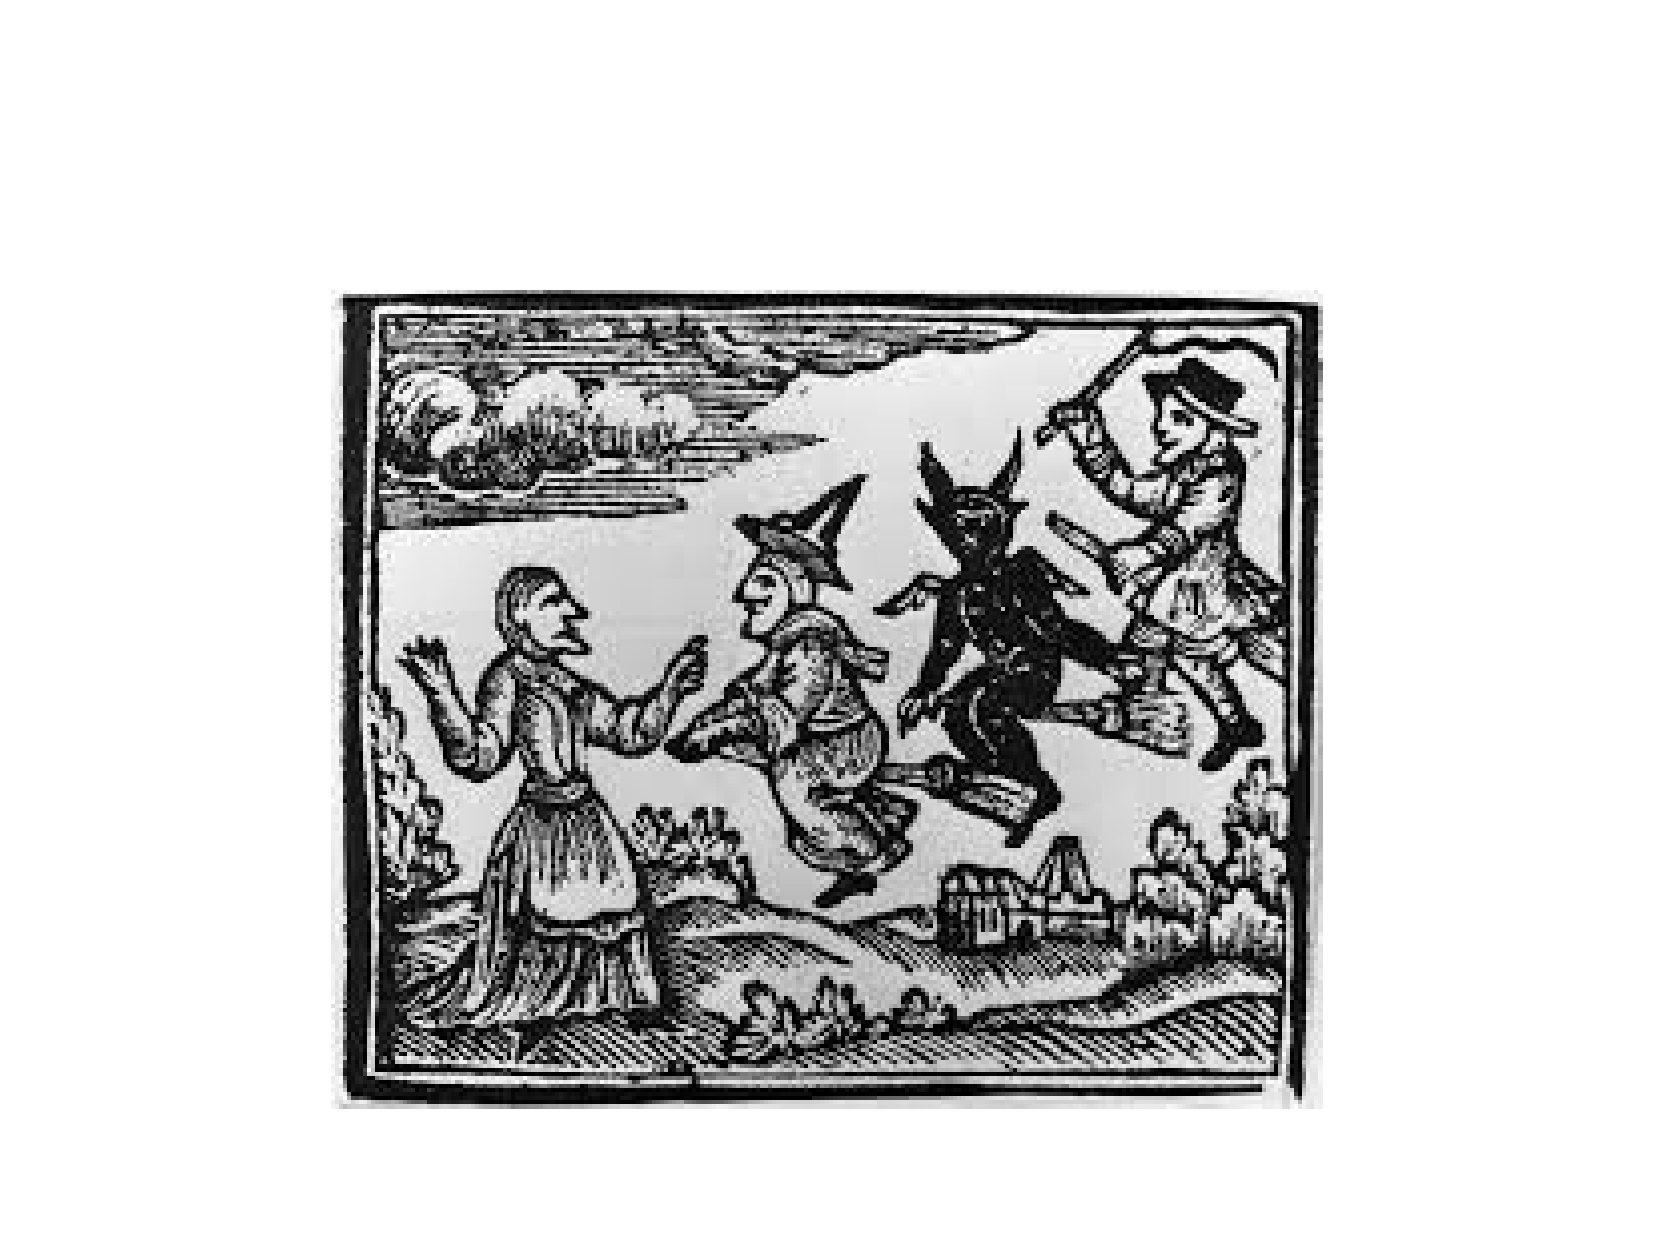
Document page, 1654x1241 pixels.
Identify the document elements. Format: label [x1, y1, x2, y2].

picture [331, 290, 1323, 1109]
